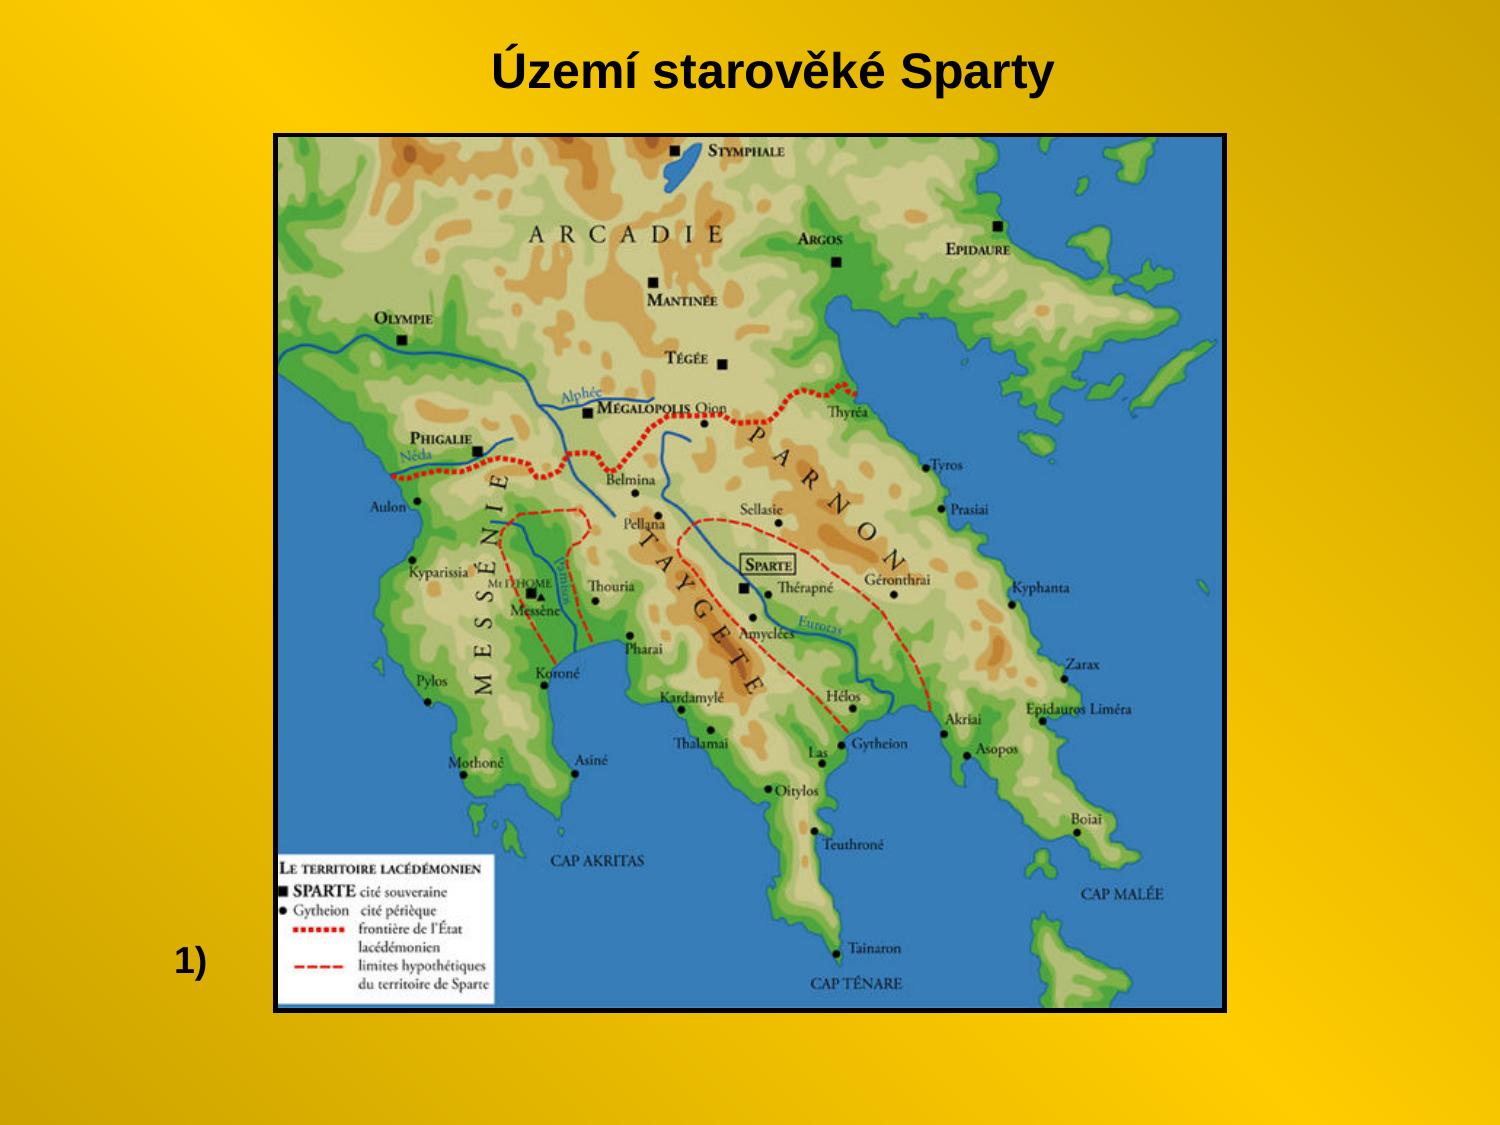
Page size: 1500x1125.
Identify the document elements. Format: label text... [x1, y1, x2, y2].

text_box 1) [159, 928, 254, 990]
picture [277, 137, 1223, 1008]
text_box Území starověké Sparty [419, 30, 1129, 107]
